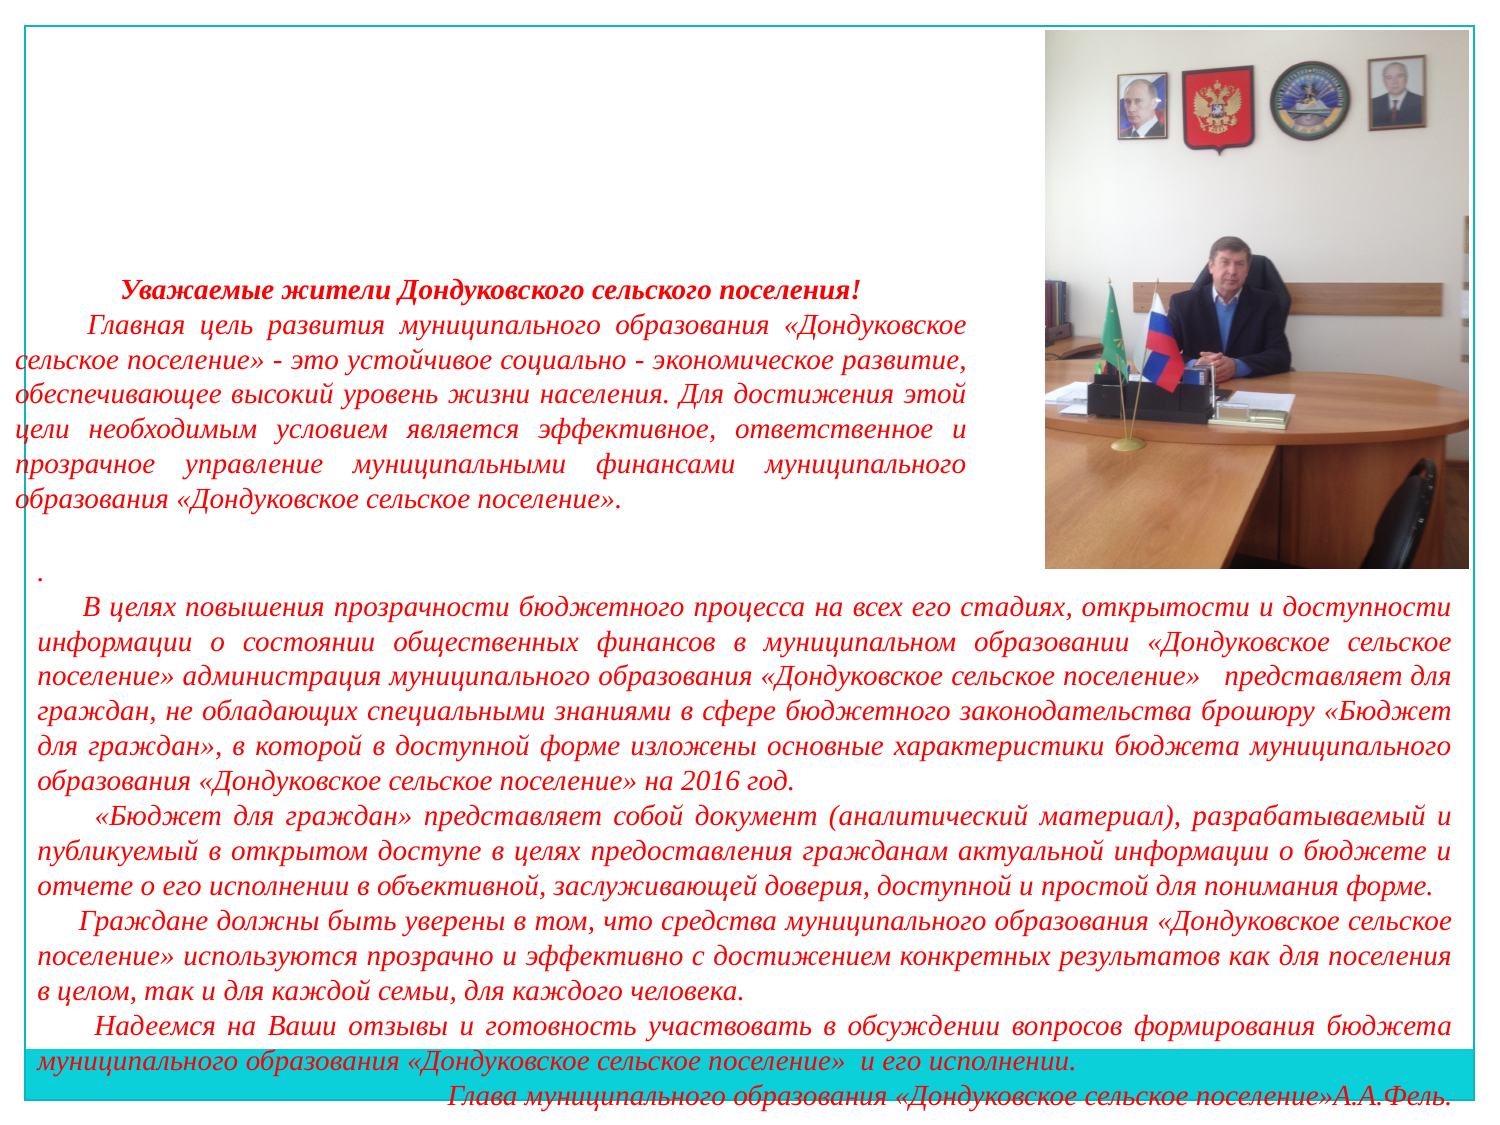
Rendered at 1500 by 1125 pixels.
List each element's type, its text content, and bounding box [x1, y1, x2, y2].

picture [1045, 30, 1469, 569]
text_box . В целях повышения прозрачности бюджетного процесса на всех его стадиях, открытости и доступности информации о состоянии общественных финансов в муниципальном образовании «Дондуковское сельское поселение» администрация муниципального образования «Дондуковское сельское поселение» представляет для граждан, не обладающих специальными знаниями в сфере бюджетного законодательства брошюру «Бюджет для граждан», в которой в доступной форме изложены основные характеристики бюджета муниципального образования «Дондуковское сельское поселение» на 2016 год. «Бюджет для граждан» представляет собой документ (аналитический материал), разрабатываемый и публикуемый в открытом доступе в целях предоставления гражданам актуальной информации о бюджете и отчете о его исполнении в объективной, заслуживающей доверия, доступной и простой для понимания форме. Граждане должны быть уверены в том, что средства муниципального образования «Дондуковское сельское поселение» используются прозрачно и эффективно с достижением конкретных результатов как для поселения в целом, так и для каждой семьи, для каждого человека. Надеемся на Ваши отзывы и готовность участвовать в обсуждении вопросов формирования бюджета муниципального образования «Дондуковское сельское поселение» и его исполнении. Глава муниципального образования «Дондуковское сельское поселение»А.А.Фель. [22, 544, 1469, 1125]
text_box Уважаемые жители Дондуковского сельского поселения! Главная цель развития муниципального образования «Дондуковское сельское поселение» - это устойчивое социально - экономическое развитие, обеспечивающее высокий уровень жизни населения. Для достижения этой цели необходимым условием является эффективное, ответственное и прозрачное управление муниципальными финансами муниципального образования «Дондуковское сельское поселение». [0, 262, 1009, 557]
